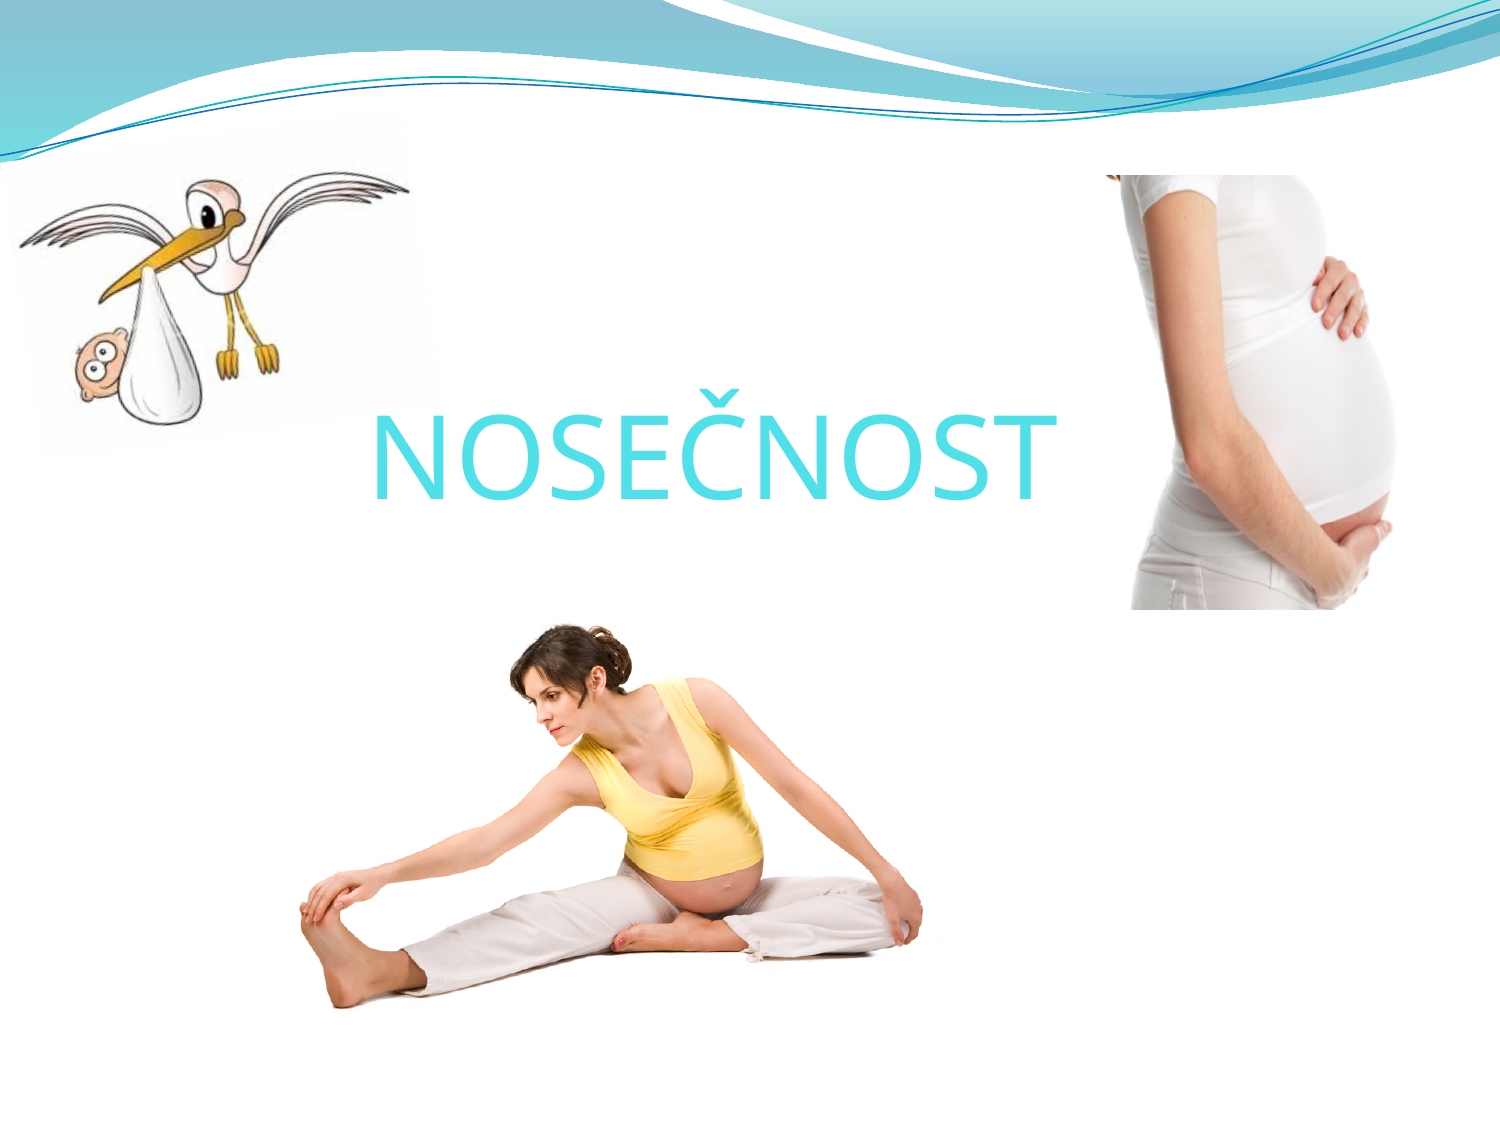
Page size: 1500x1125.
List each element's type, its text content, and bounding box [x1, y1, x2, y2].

picture [0, 105, 418, 463]
picture [199, 527, 979, 1048]
picture [1078, 175, 1500, 610]
title NOSEČNOST [70, 222, 1359, 523]
